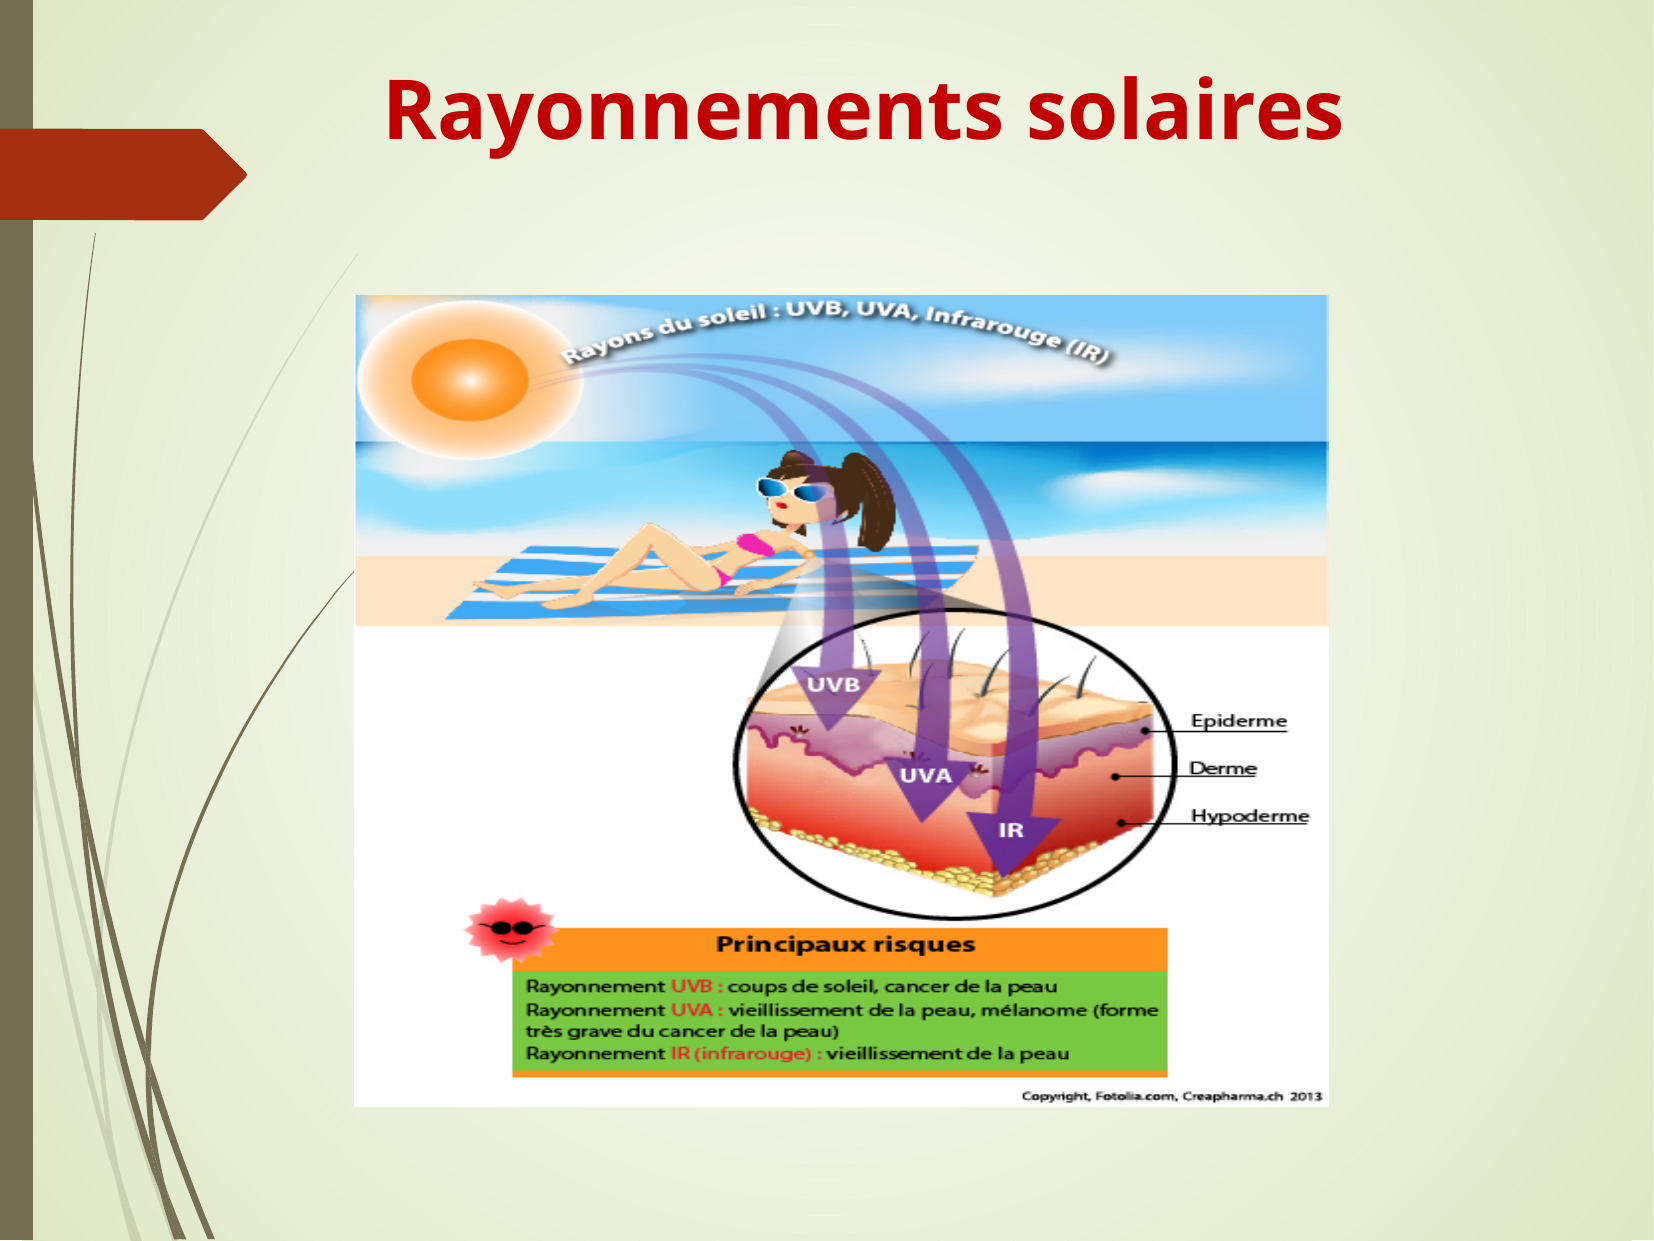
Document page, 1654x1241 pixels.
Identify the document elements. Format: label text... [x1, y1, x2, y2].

title Rayonnements solaires [367, 49, 1489, 257]
picture [354, 295, 1329, 1107]
